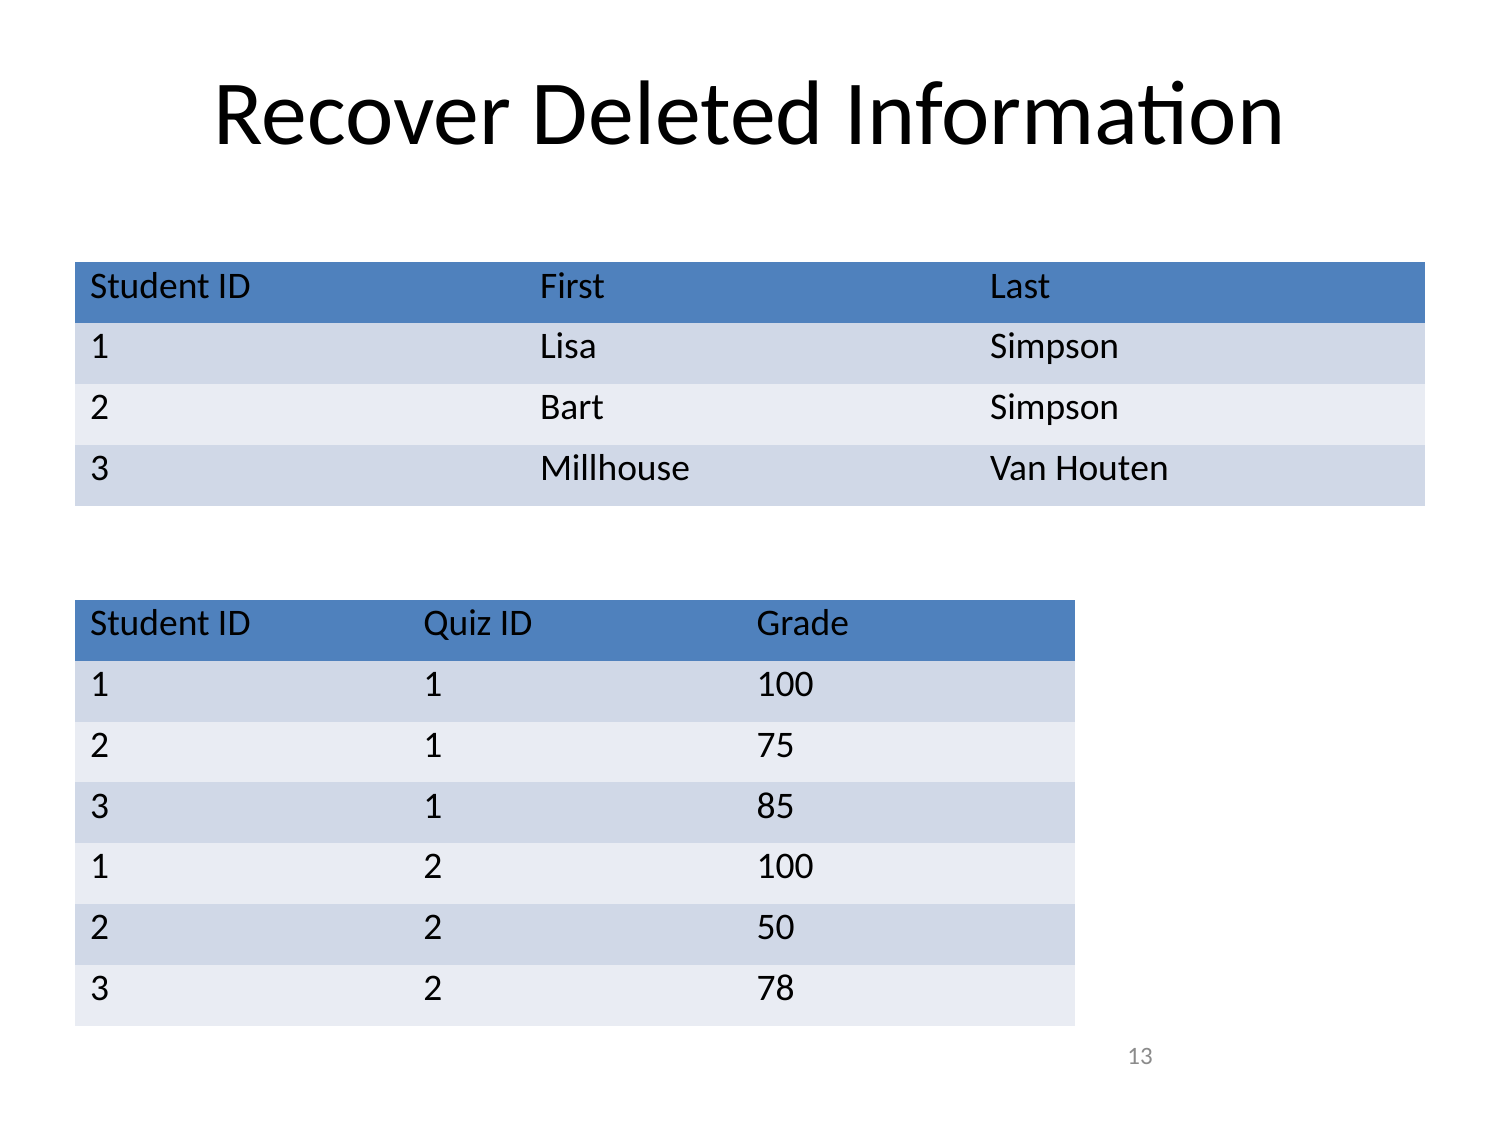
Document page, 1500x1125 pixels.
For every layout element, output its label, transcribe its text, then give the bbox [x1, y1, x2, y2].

table_header Student ID [75, 600, 408, 661]
table_cell 78 [742, 965, 1075, 1026]
table_cell 2 [408, 965, 742, 1026]
table_cell 85 [742, 782, 1075, 843]
table_header Student ID [75, 262, 525, 323]
title Recover Deleted Information [75, 45, 1425, 233]
table_cell Lisa [525, 323, 975, 384]
table_cell Millhouse [525, 445, 975, 506]
table_cell 2 [75, 384, 525, 445]
table_cell 75 [742, 722, 1075, 782]
table_cell 1 [75, 661, 408, 722]
table_cell 2 [75, 904, 408, 965]
table_cell 2 [408, 843, 742, 904]
table_cell Bart [525, 384, 975, 445]
table_cell Simpson [975, 323, 1425, 384]
table_cell 3 [75, 782, 408, 843]
table_cell 1 [408, 661, 742, 722]
table_header First [525, 262, 975, 323]
table_cell 100 [742, 661, 1075, 722]
table_cell 100 [742, 843, 1075, 904]
table_cell Van Houten [975, 445, 1425, 506]
table_cell 3 [75, 445, 525, 506]
table_cell 50 [742, 904, 1075, 965]
text_box <number> [1112, 1024, 1463, 1085]
table_cell 1 [408, 722, 742, 782]
table_cell 2 [408, 904, 742, 965]
table_cell 1 [75, 843, 408, 904]
table_header Last [975, 262, 1425, 323]
table_cell 1 [408, 782, 742, 843]
table_header Grade [742, 600, 1075, 661]
table_cell 2 [75, 722, 408, 782]
table_cell 3 [75, 965, 408, 1026]
table_cell Simpson [975, 384, 1425, 445]
table_header Quiz ID [408, 600, 742, 661]
table_cell 1 [75, 323, 525, 384]
